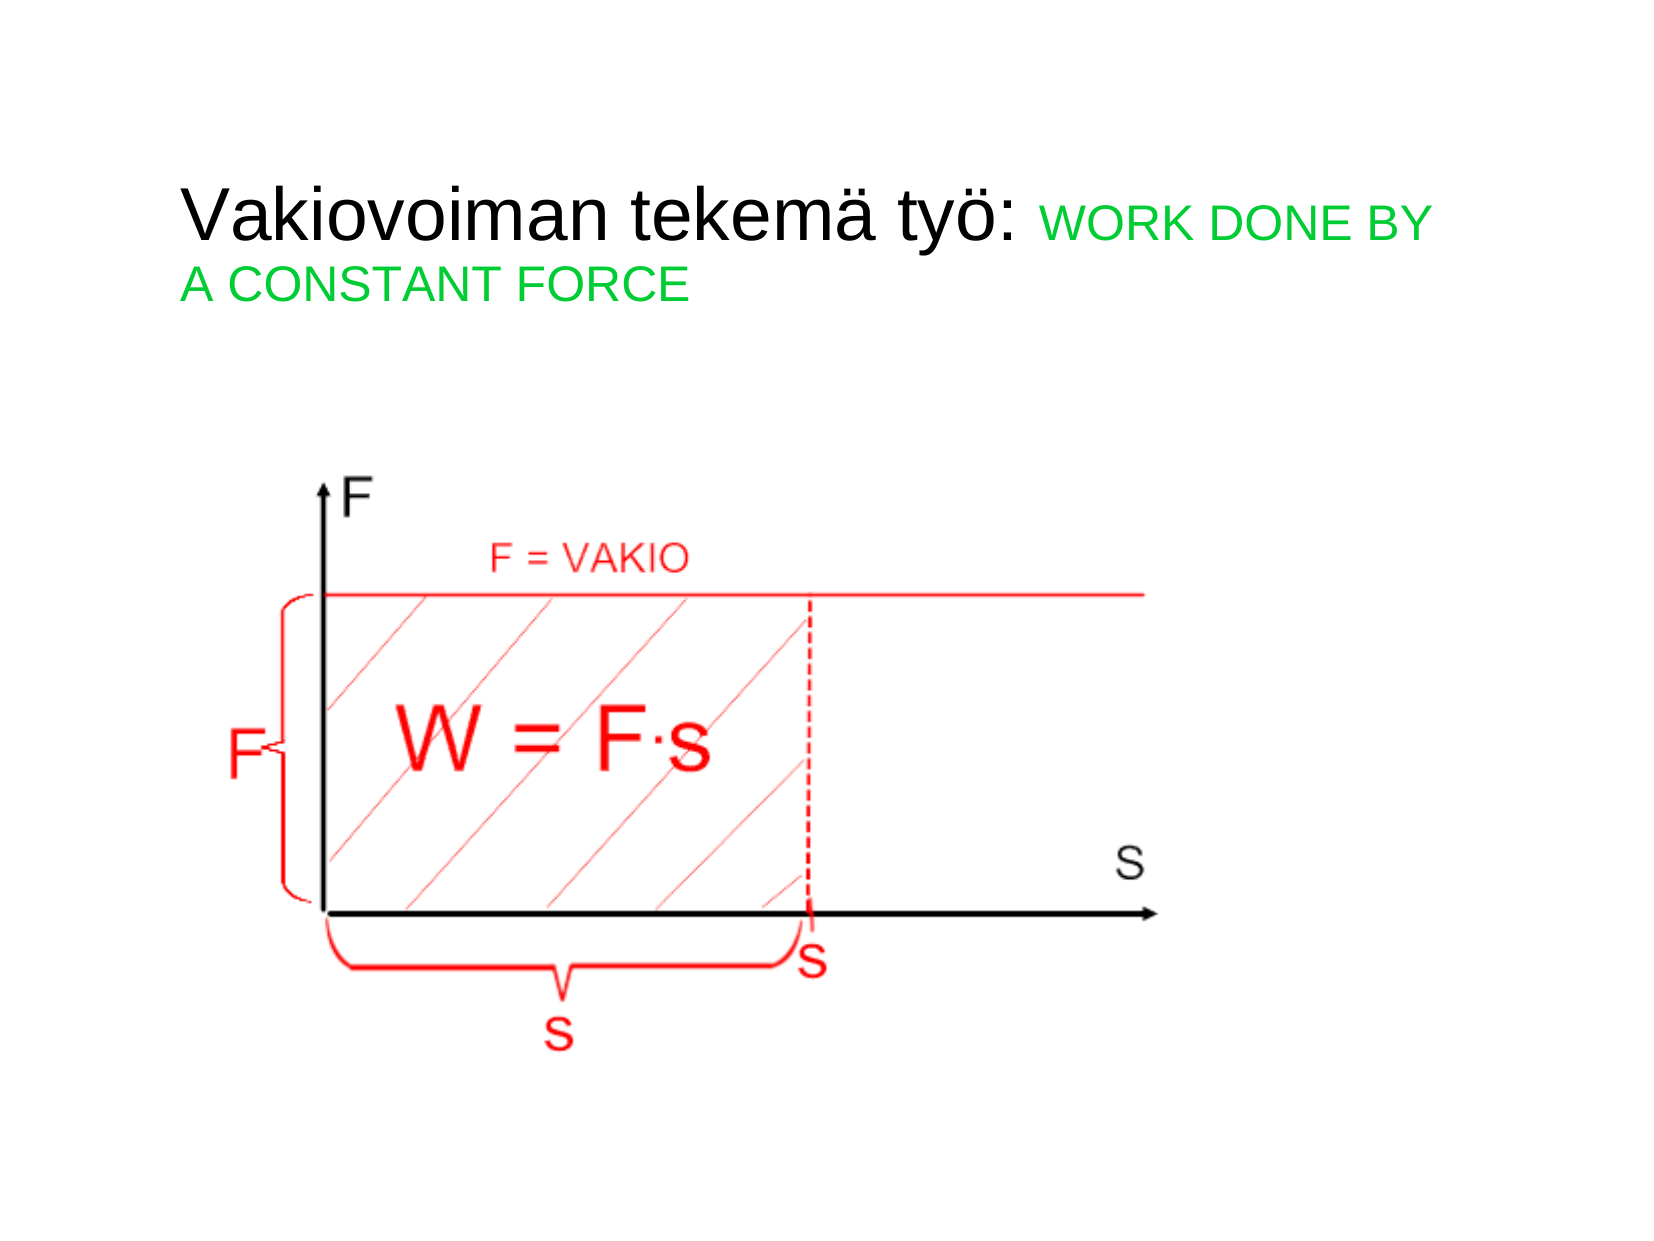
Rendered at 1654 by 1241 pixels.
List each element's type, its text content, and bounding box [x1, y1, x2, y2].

picture [200, 425, 1172, 1099]
text_box Vakiovoiman tekemä työ: WORK DONE BY A CONSTANT FORCE [165, 160, 1489, 260]
